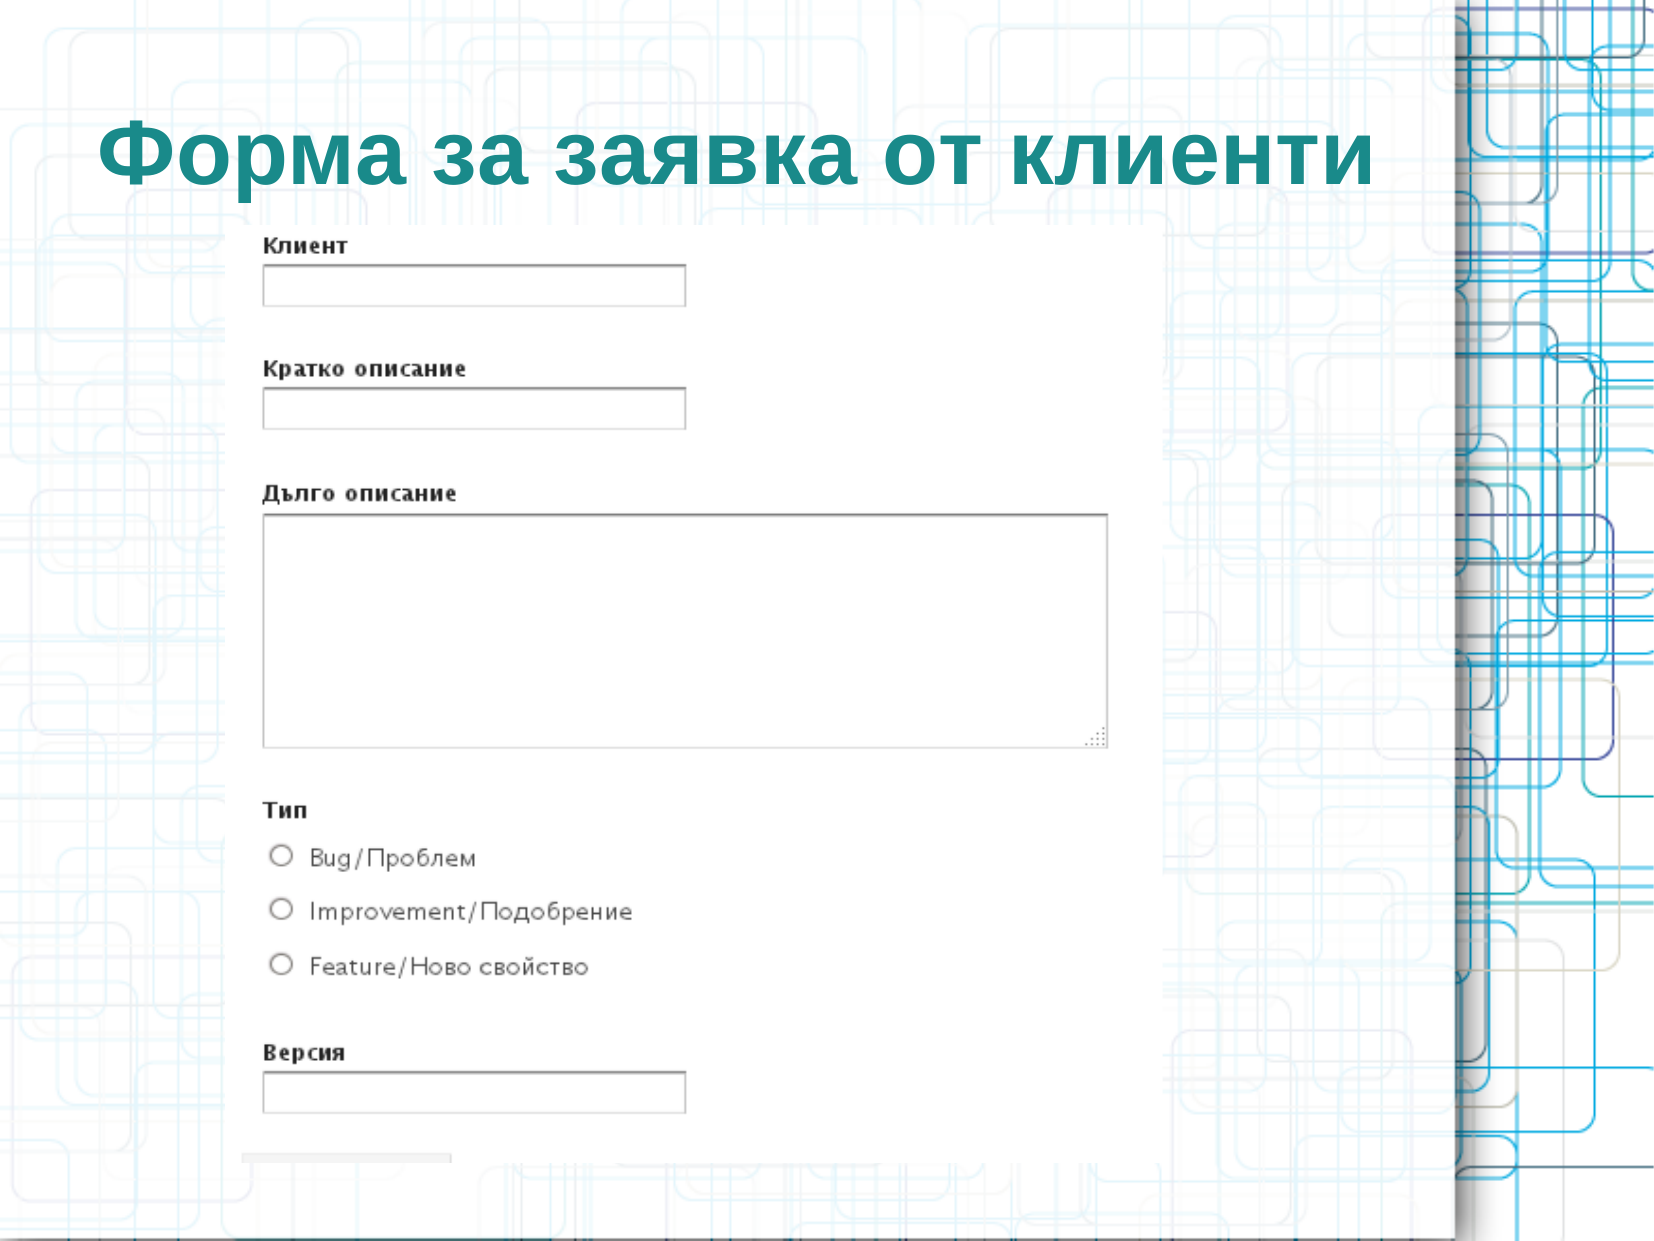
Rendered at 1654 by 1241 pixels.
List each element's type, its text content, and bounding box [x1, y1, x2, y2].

picture [0, 0, 1654, 1241]
title Форма за заявка от клиенти [59, 49, 1418, 257]
